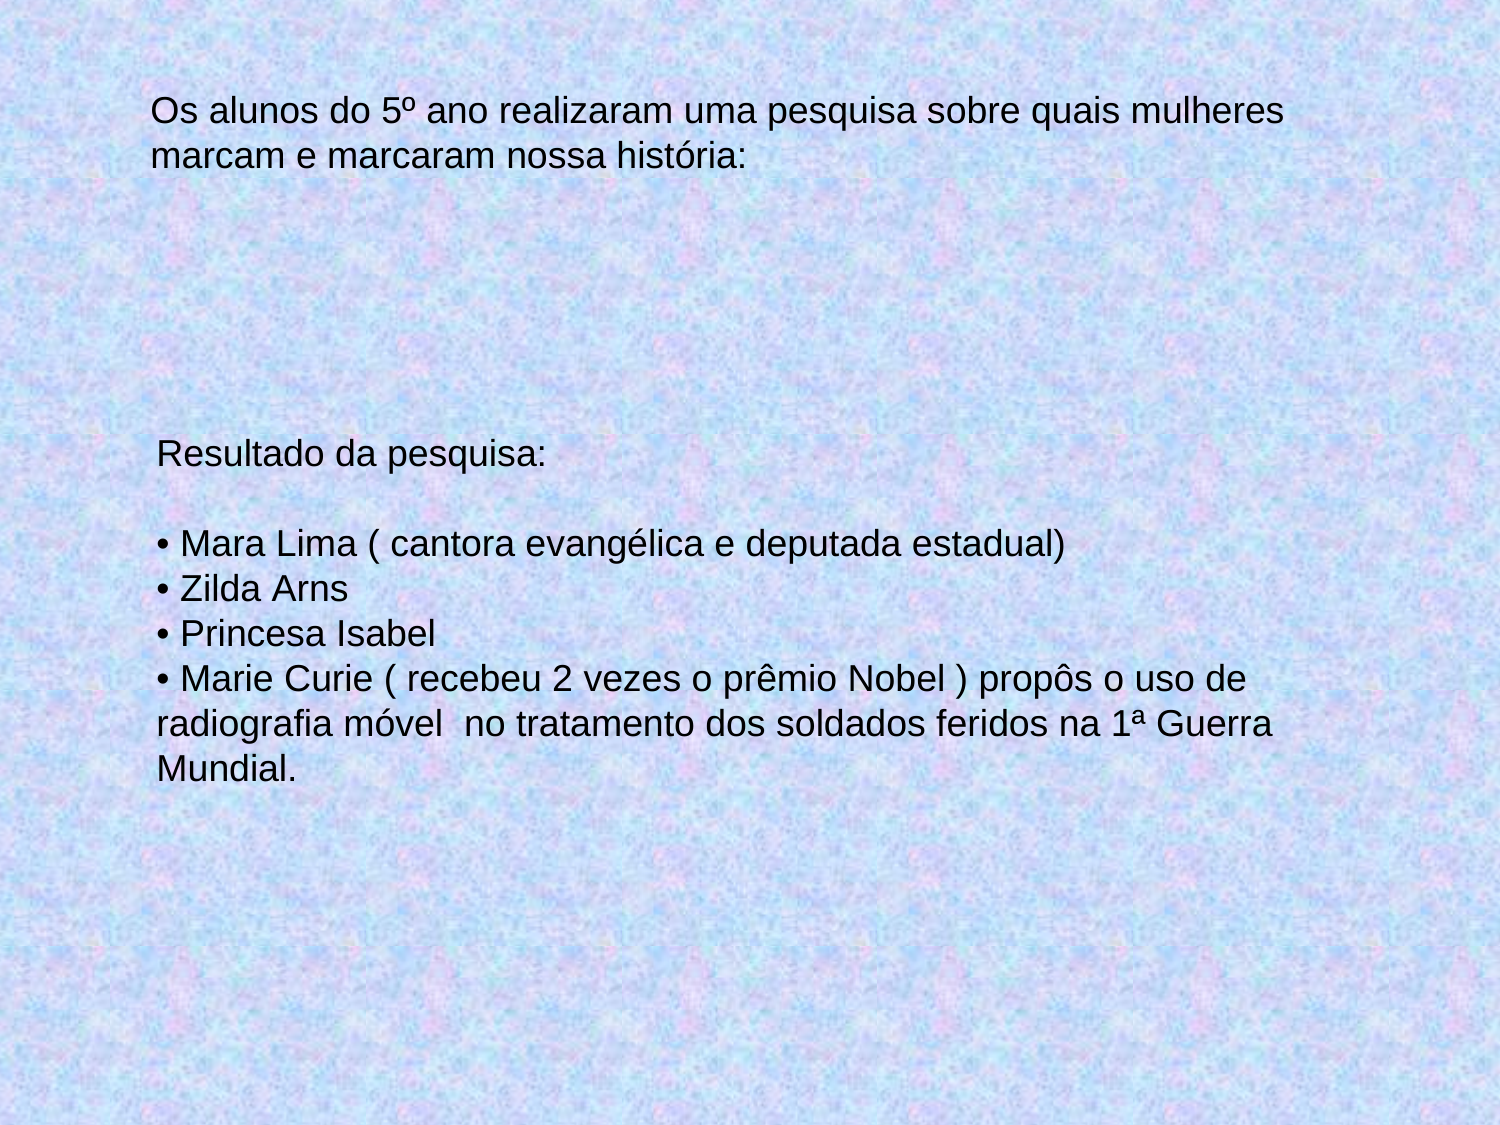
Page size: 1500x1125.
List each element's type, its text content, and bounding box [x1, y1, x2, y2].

picture [0, 0, 1500, 1125]
text_box Resultado da pesquisa: • Mara Lima ( cantora evangélica e deputada estadual) • Zilda Arns • Princesa Isabel • Marie Curie ( recebeu 2 vezes o prêmio Nobel ) propôs o uso de radiografia móvel no tratamento dos soldados feridos na 1ª Guerra Mundial. [141, 421, 1359, 798]
text_box Os alunos do 5º ano realizaram uma pesquisa sobre quais mulheres marcam e marcaram nossa história: [135, 78, 1353, 184]
